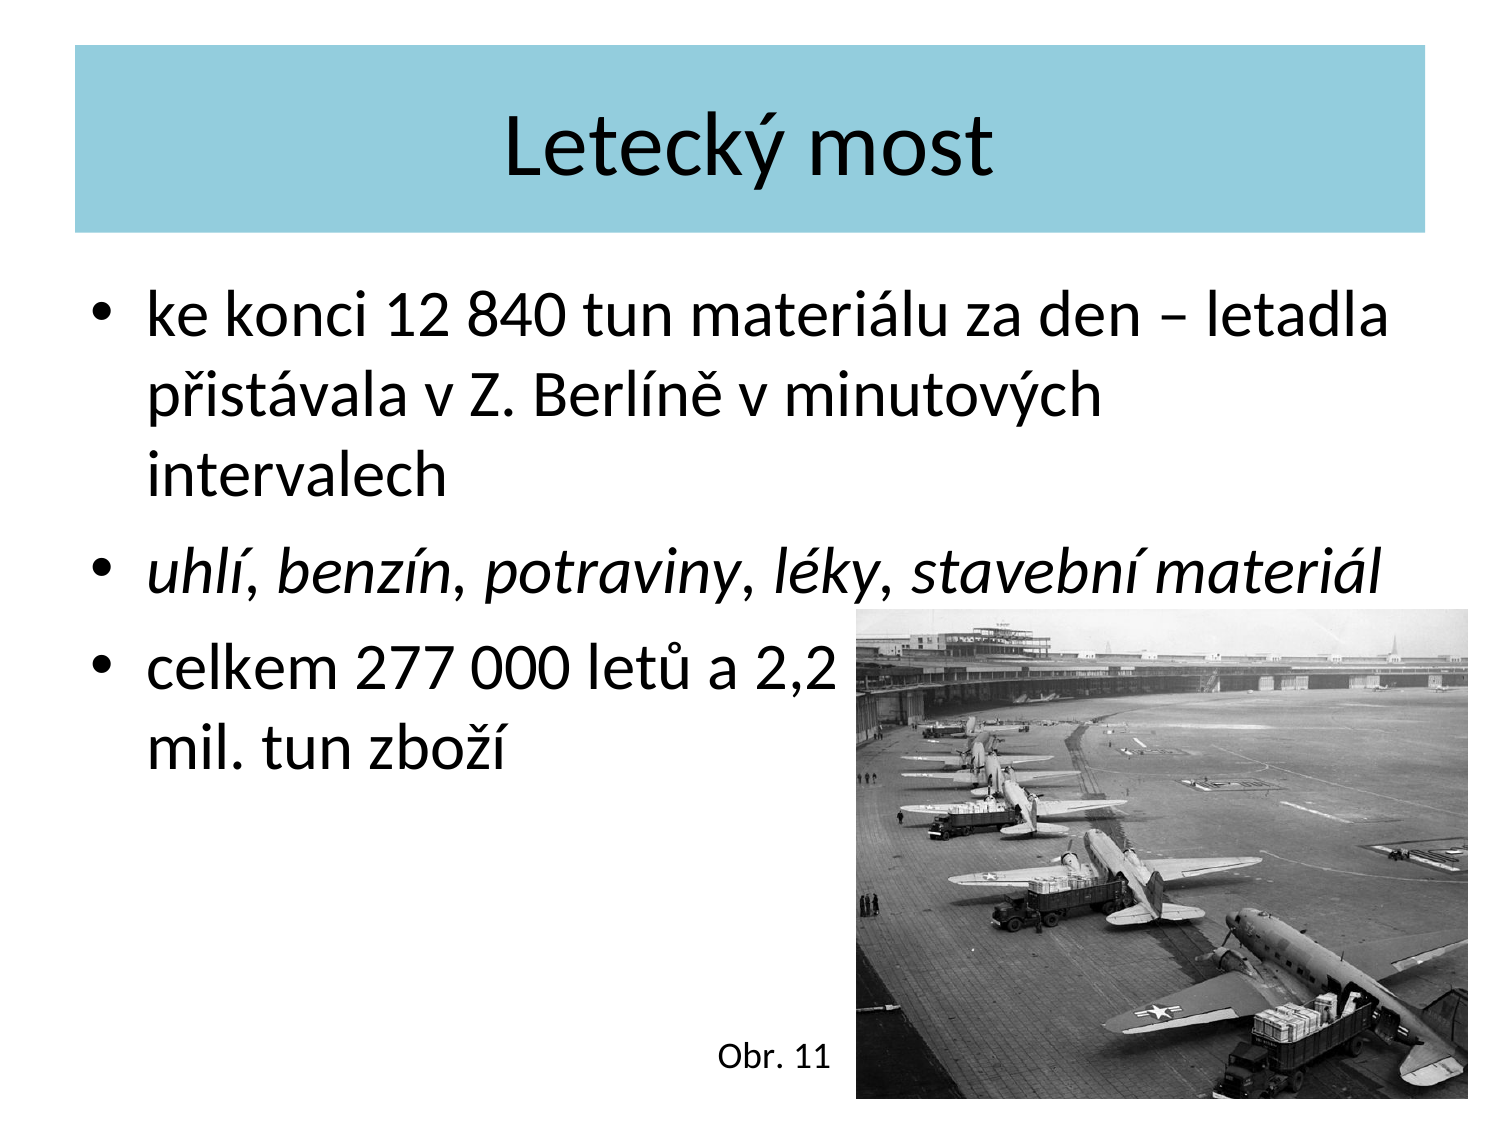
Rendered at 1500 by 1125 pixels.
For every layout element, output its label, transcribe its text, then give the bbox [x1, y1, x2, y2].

title Letecký most [75, 45, 1426, 233]
list ke konci 12 840 tun materiálu za den – letadla přistávala v Z. Berlíně v minutových intervalech uhlí, benzín, potraviny, léky, stavební materiál celkem 277 000 letů a 2,2 mil. tun zboží [75, 262, 1426, 1006]
text_box Obr. 11 [702, 1023, 880, 1084]
picture [856, 609, 1468, 1099]
